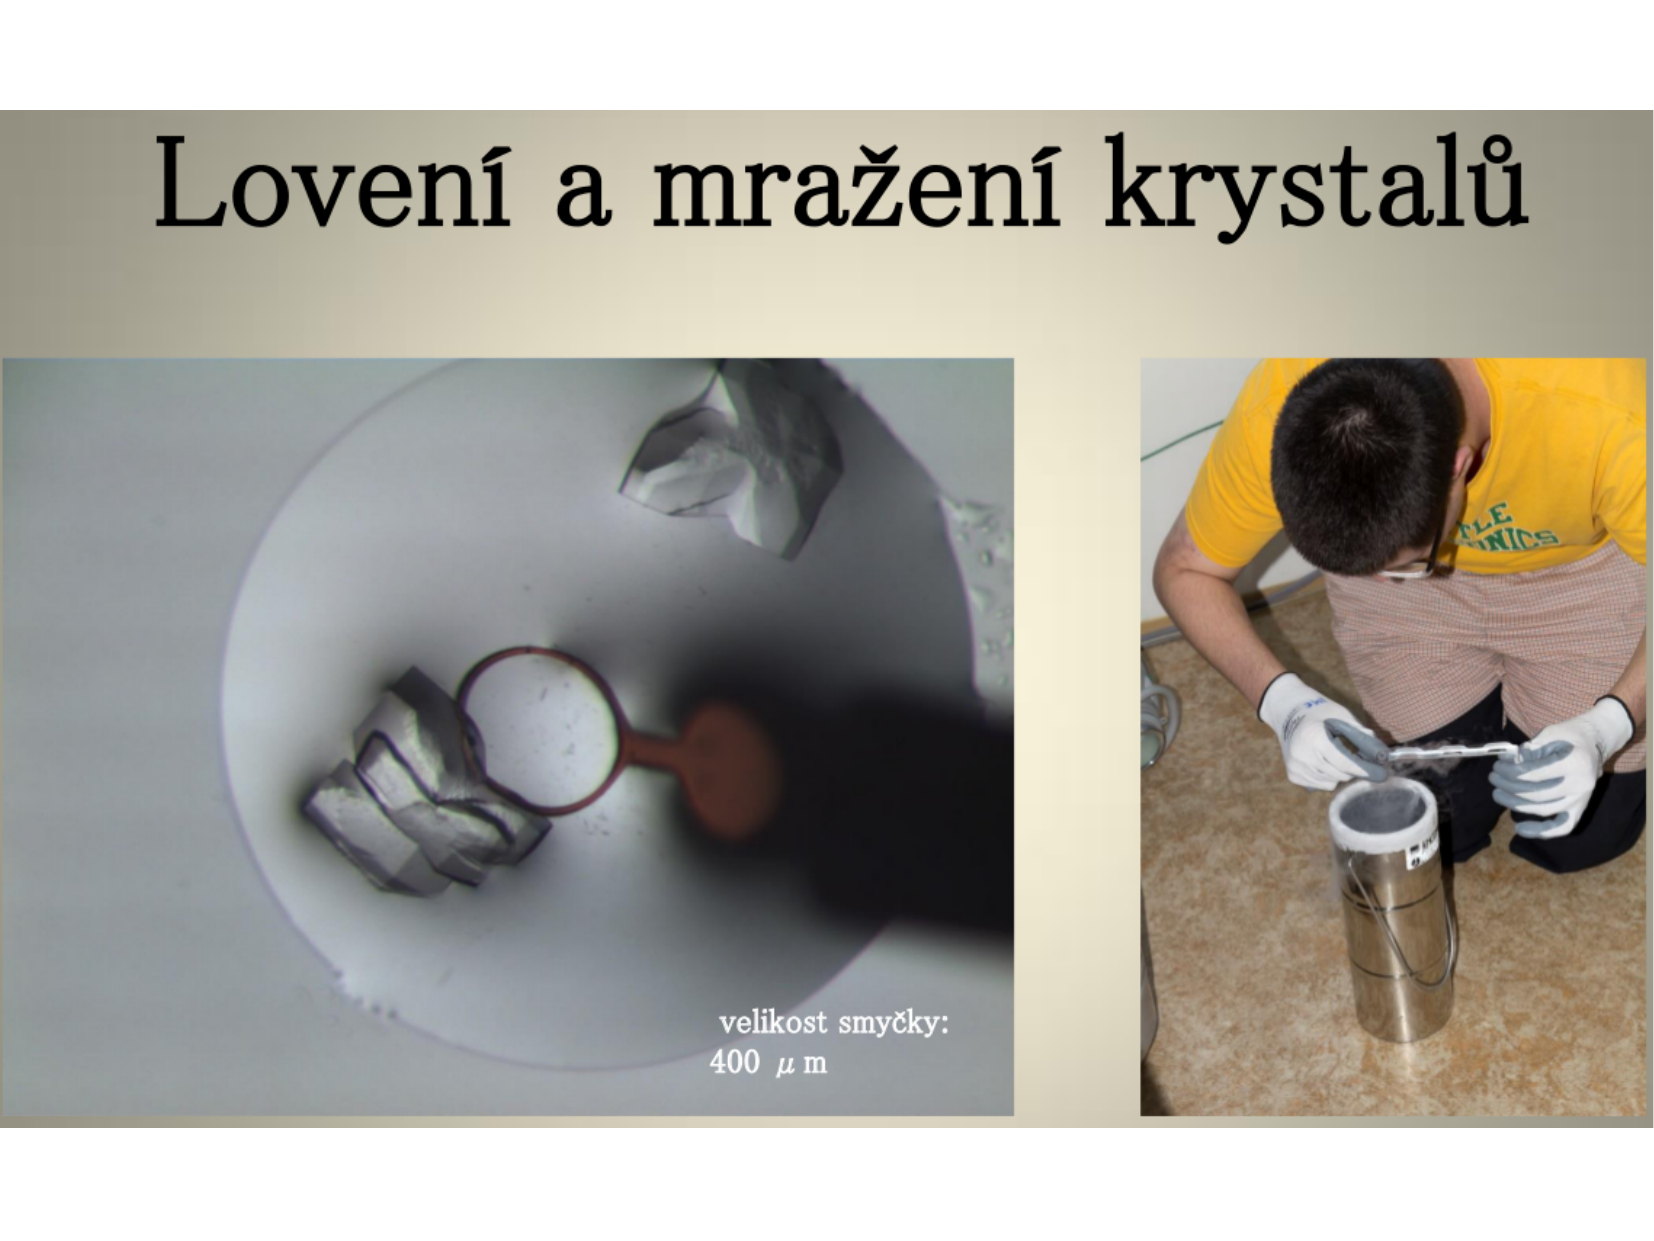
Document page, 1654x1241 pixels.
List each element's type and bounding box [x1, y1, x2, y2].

picture [0, 110, 1654, 1128]
